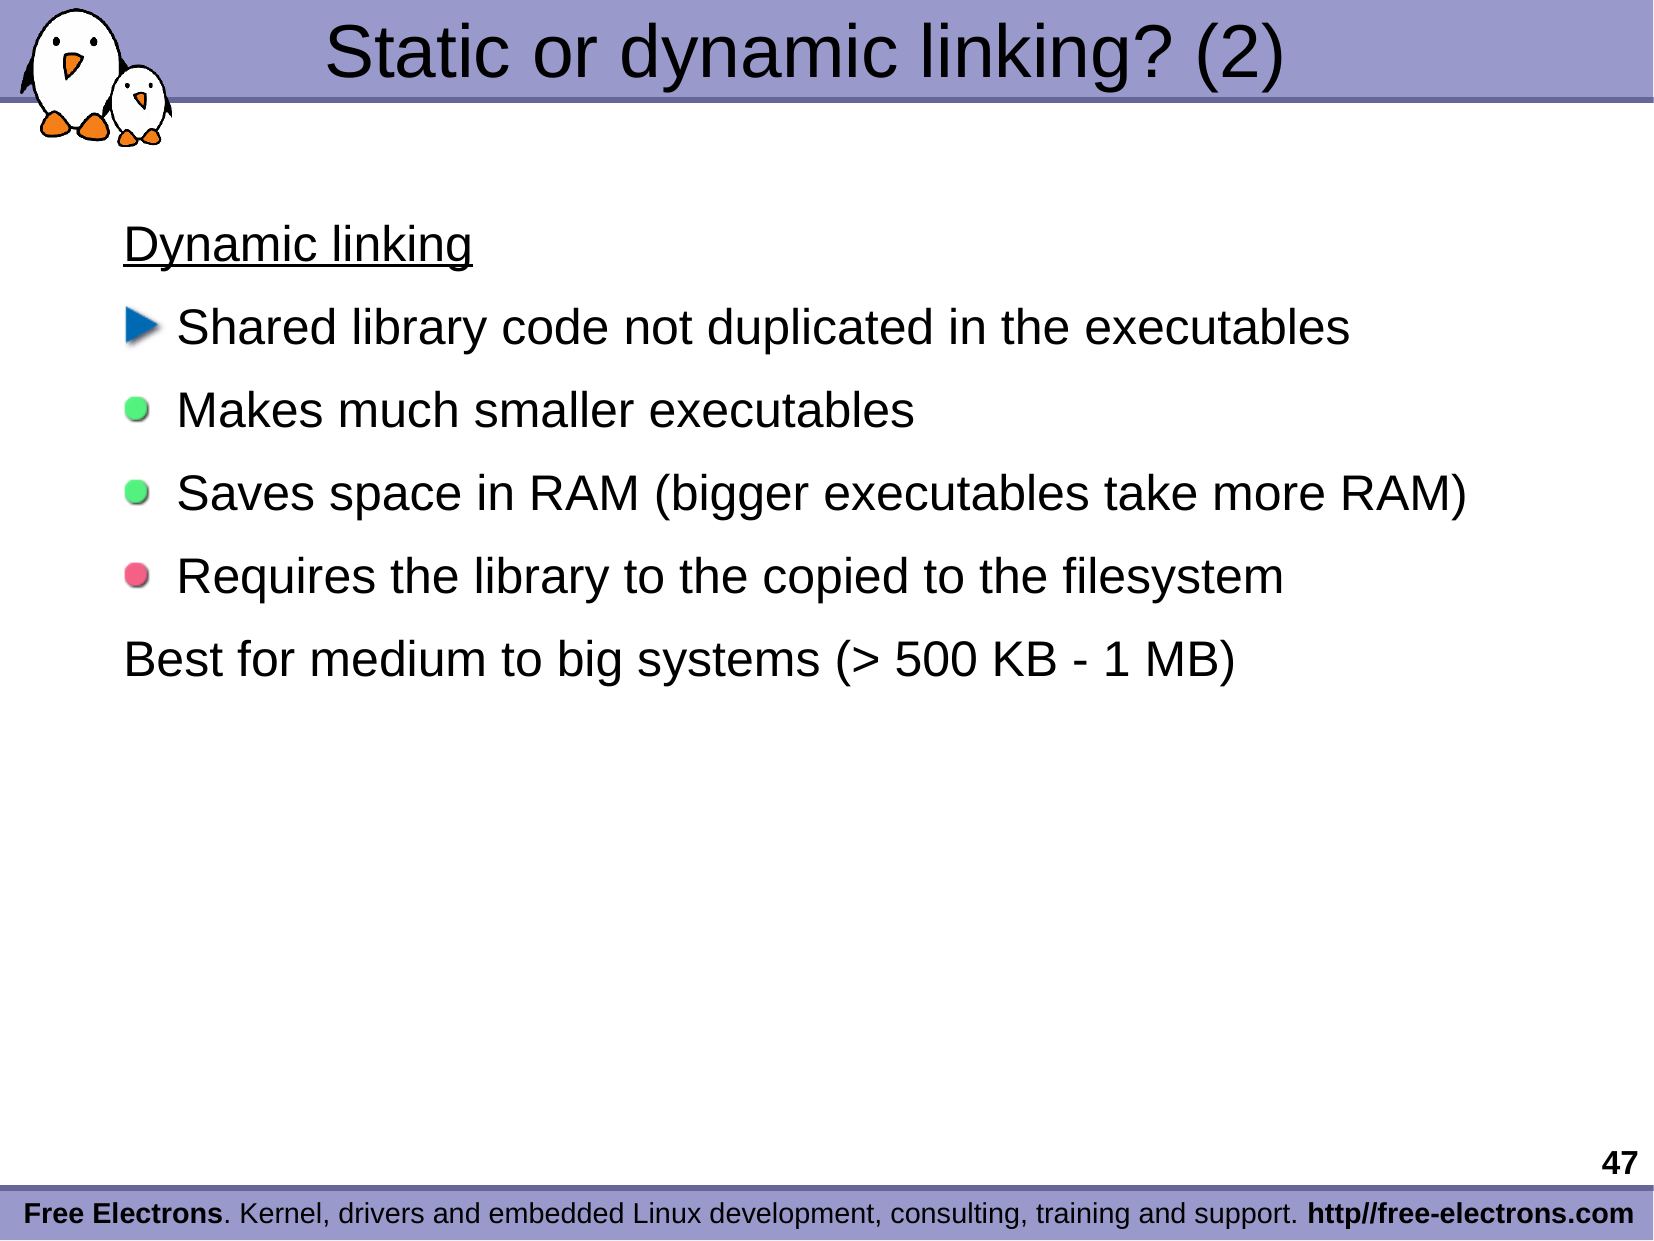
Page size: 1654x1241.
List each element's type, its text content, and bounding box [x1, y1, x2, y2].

list Dynamic linking Shared library code not duplicated in the executables Makes much smaller executables Saves space in RAM (bigger executables take more RAM) Requires the library to the copied to the filesystem Best for medium to big systems (> 500 KB - 1 MB) [105, 216, 1518, 1066]
title Static or dynamic linking? (2) [60, 0, 1551, 103]
picture [20, 8, 172, 147]
